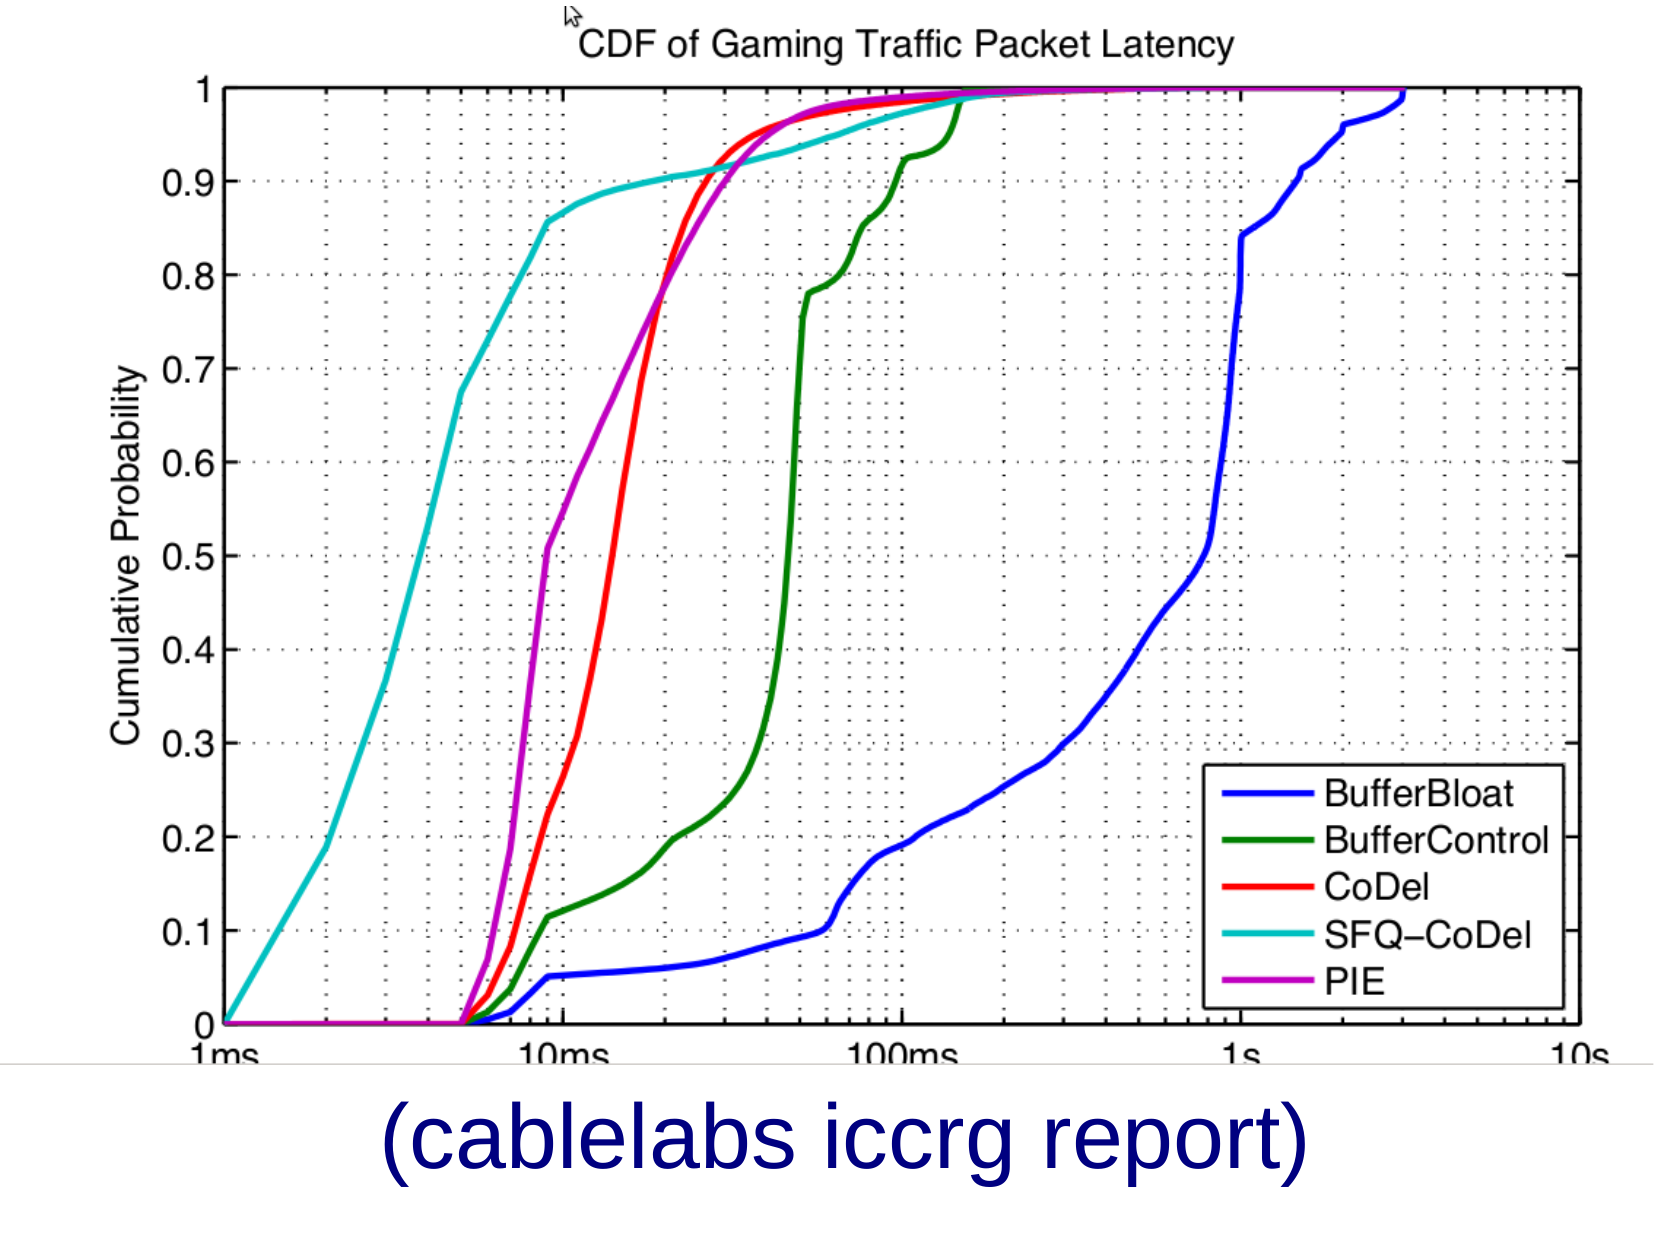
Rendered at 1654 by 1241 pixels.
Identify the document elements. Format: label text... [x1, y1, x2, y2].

title (cablelabs iccrg report) [101, 1066, 1591, 1241]
picture [0, 6, 1654, 1066]
